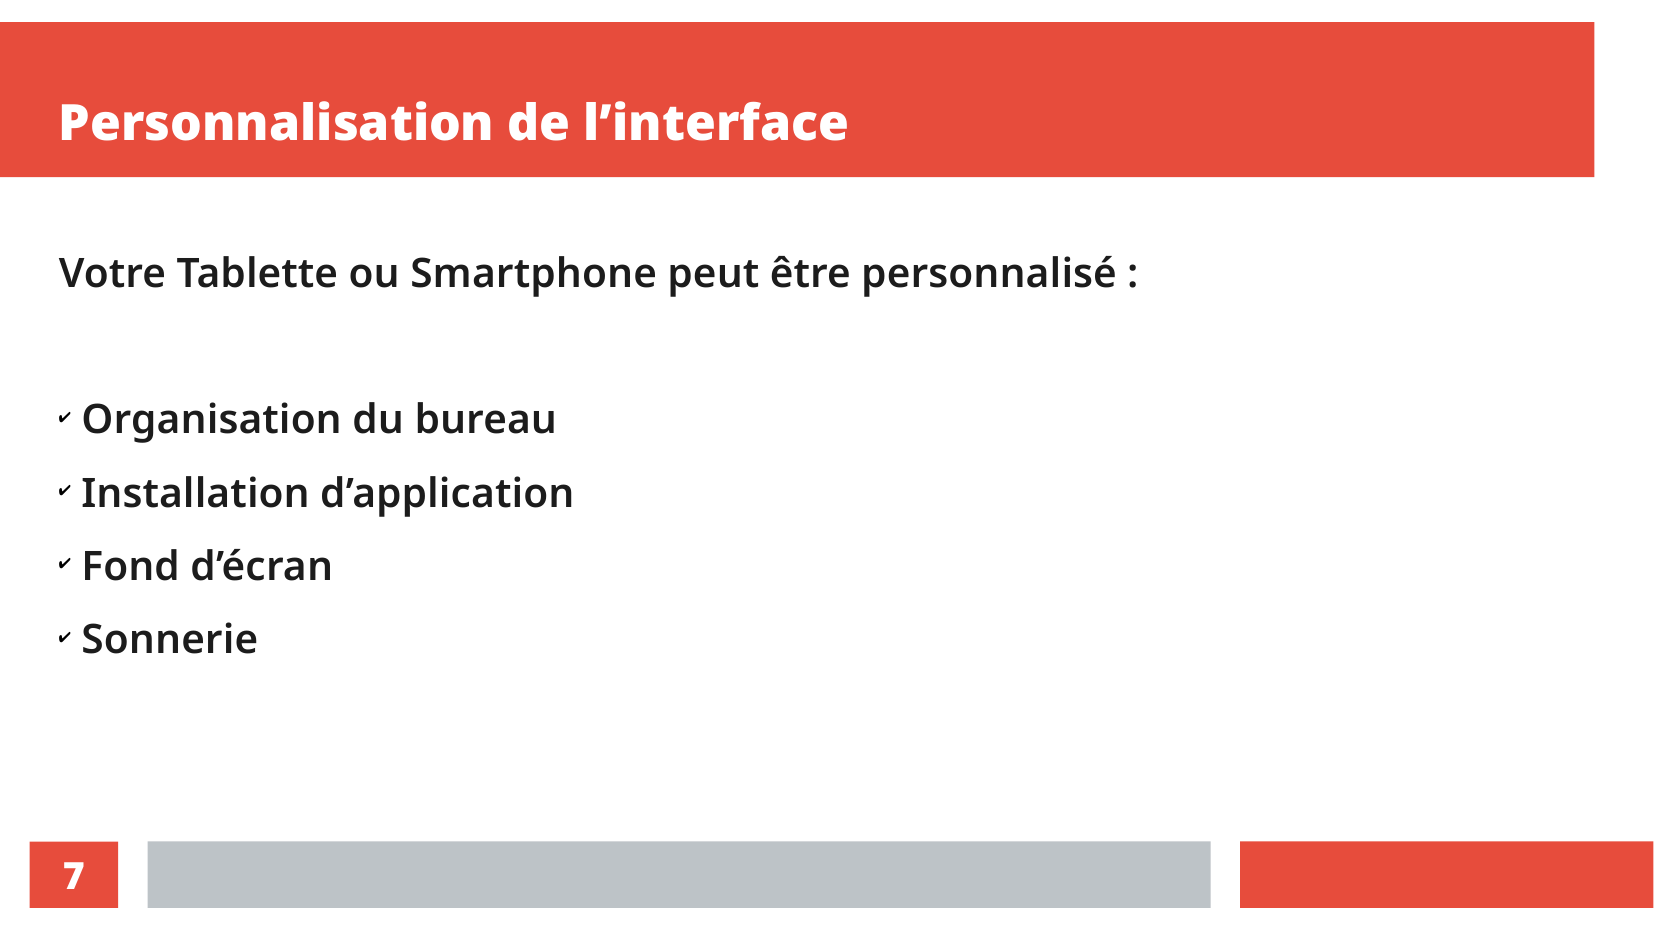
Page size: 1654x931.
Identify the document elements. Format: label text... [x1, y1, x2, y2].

title Personnalisation de l’interface [59, 44, 1595, 156]
list Votre Tablette ou Smartphone peut être personnalisé : Organisation du bureau Installation d’application Fond d’écran Sonnerie [59, 243, 1565, 820]
